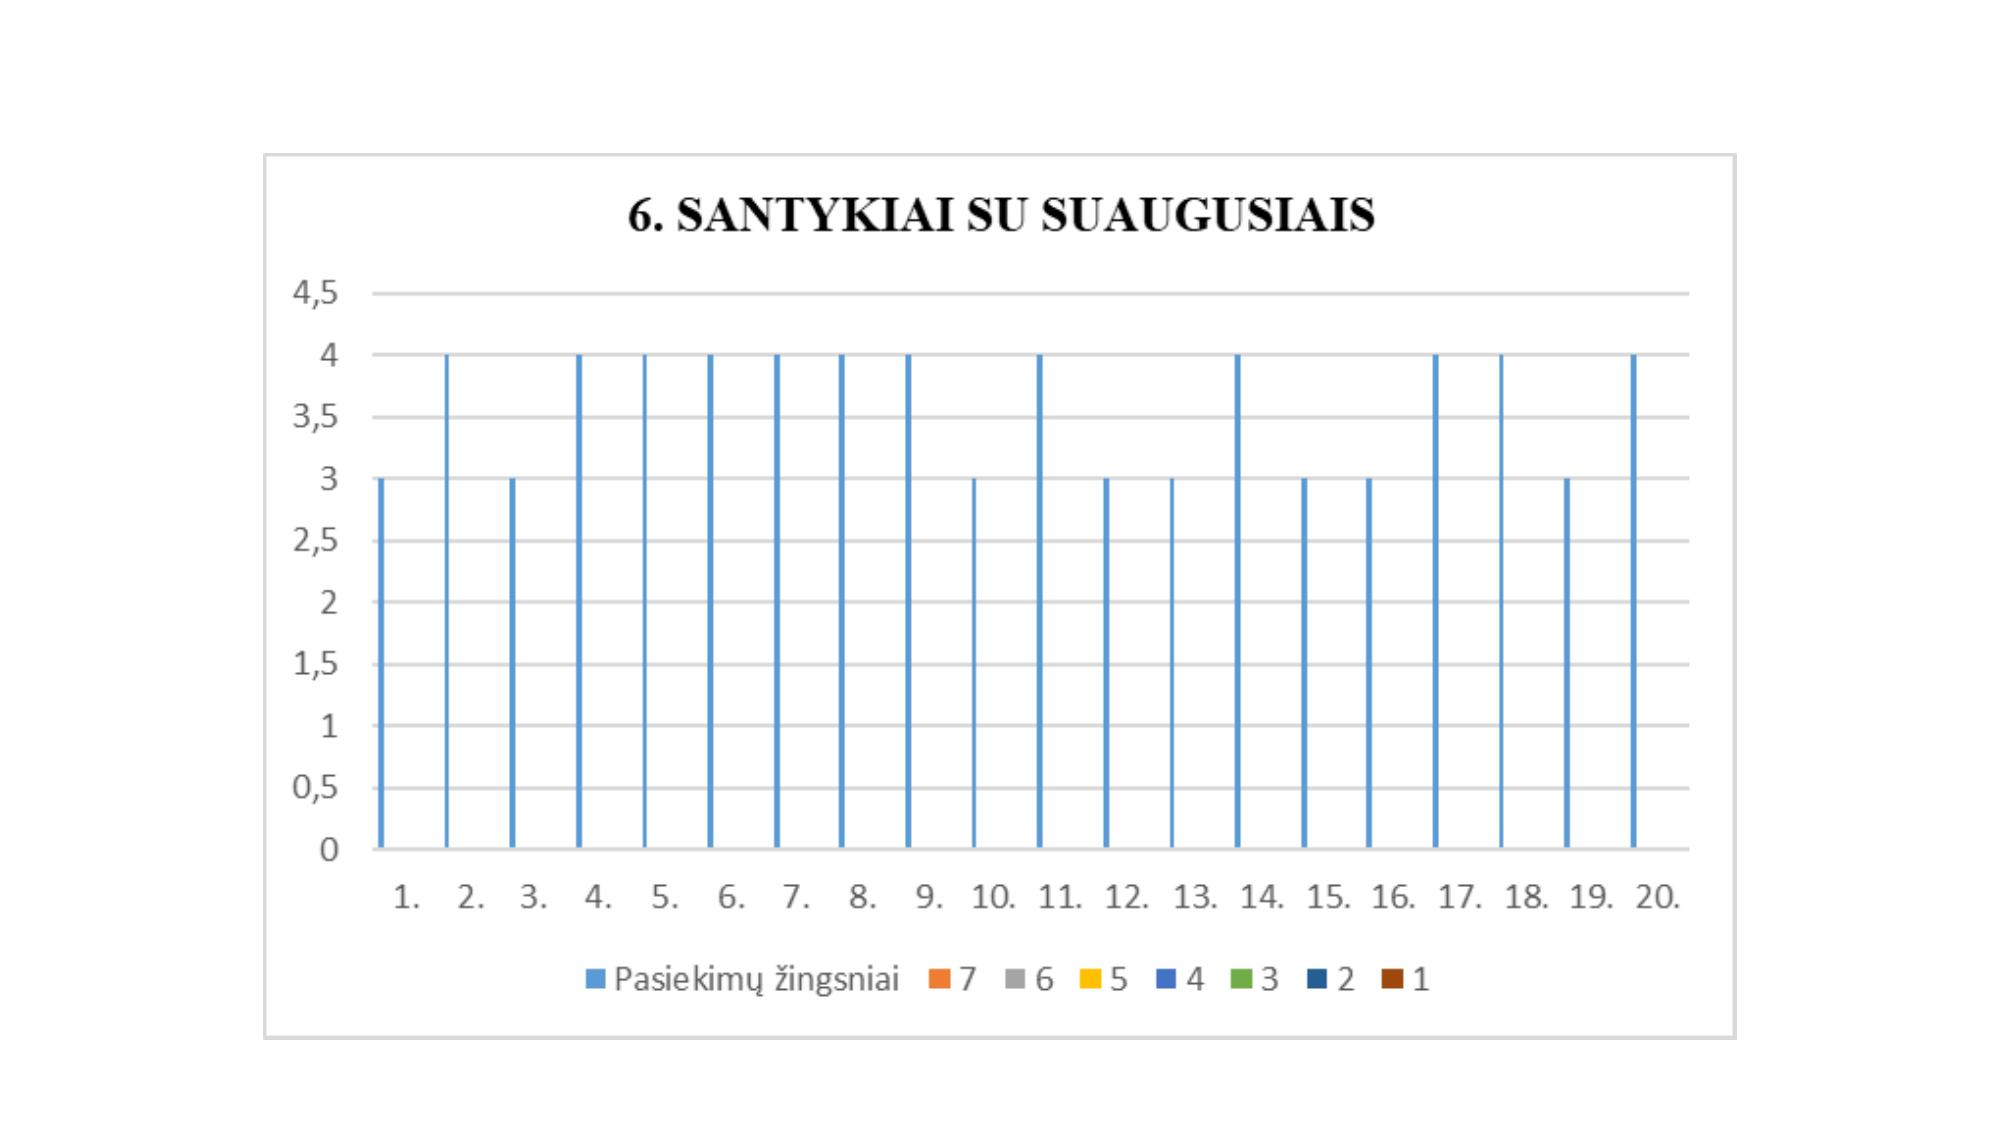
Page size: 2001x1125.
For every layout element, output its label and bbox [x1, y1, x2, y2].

picture [263, 153, 1737, 1040]
